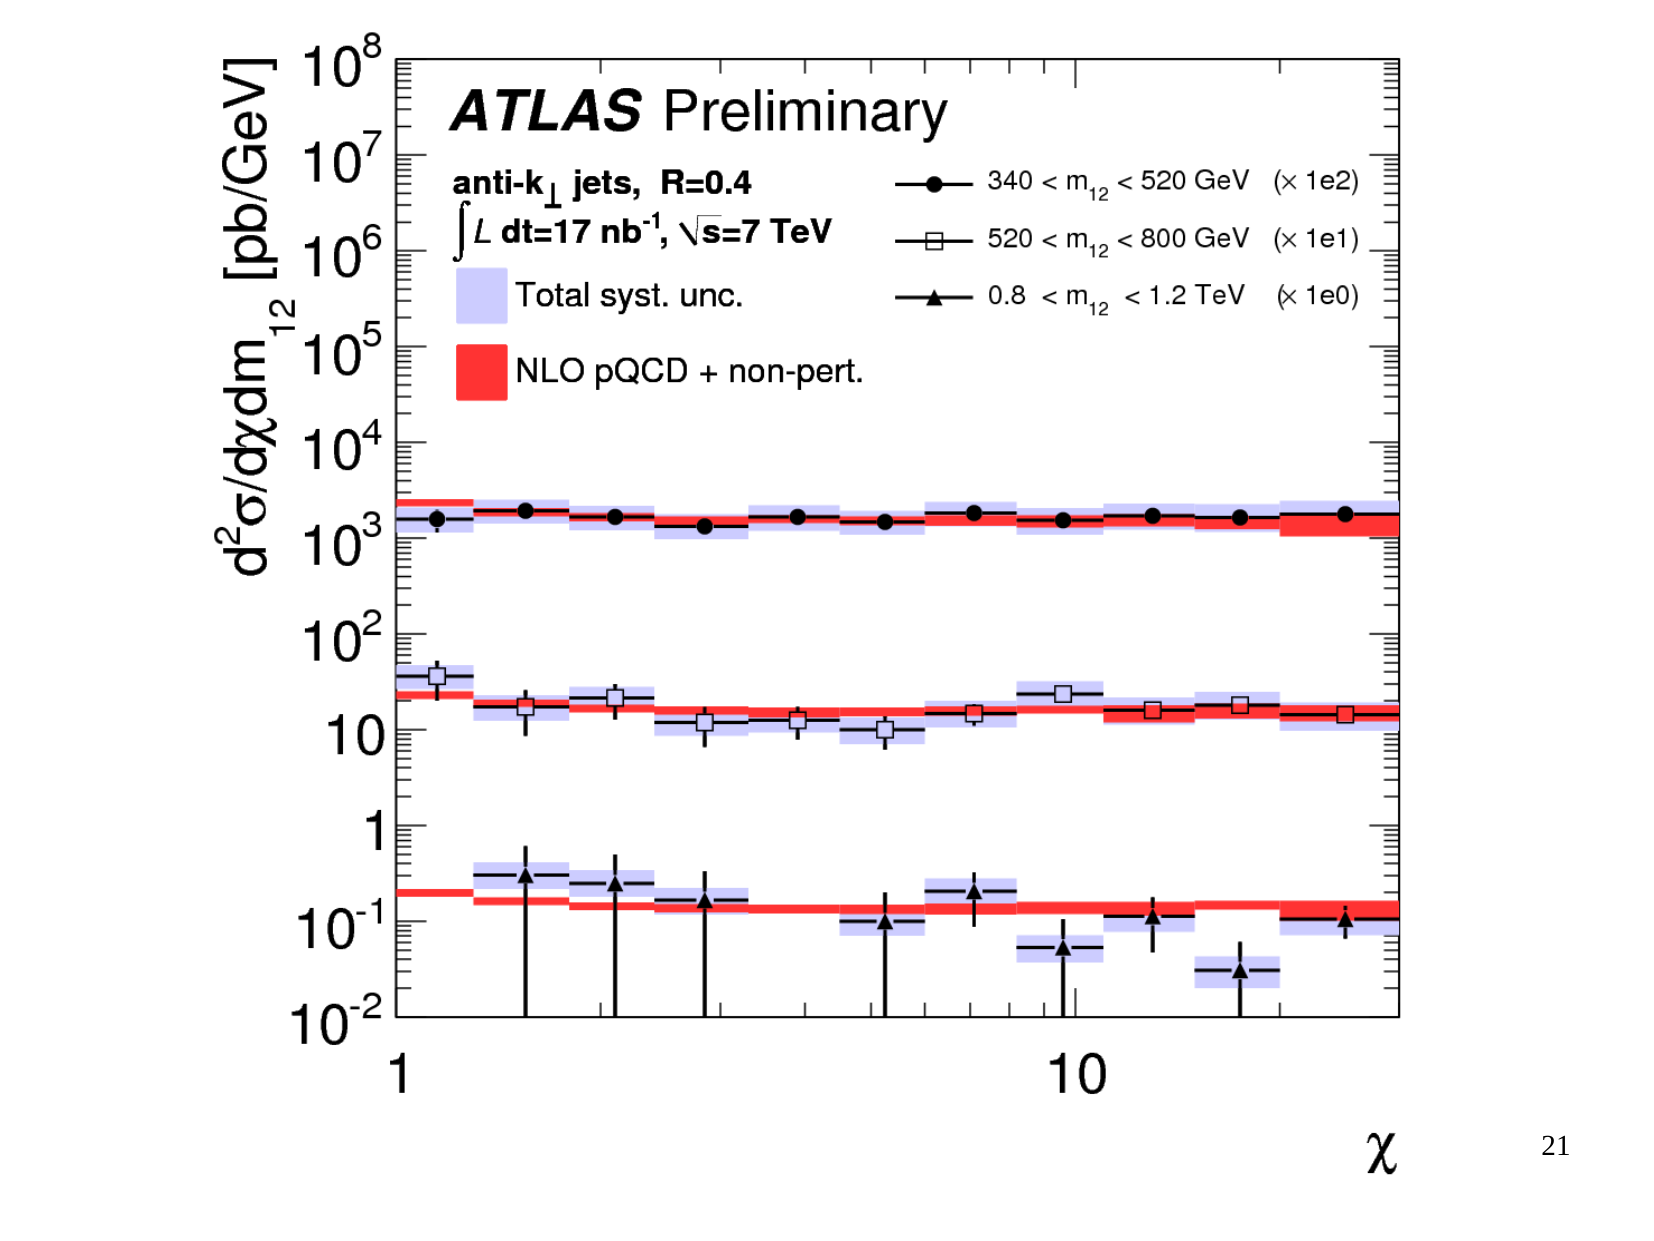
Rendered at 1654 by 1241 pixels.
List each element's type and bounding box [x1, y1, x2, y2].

picture [193, 0, 1463, 1211]
